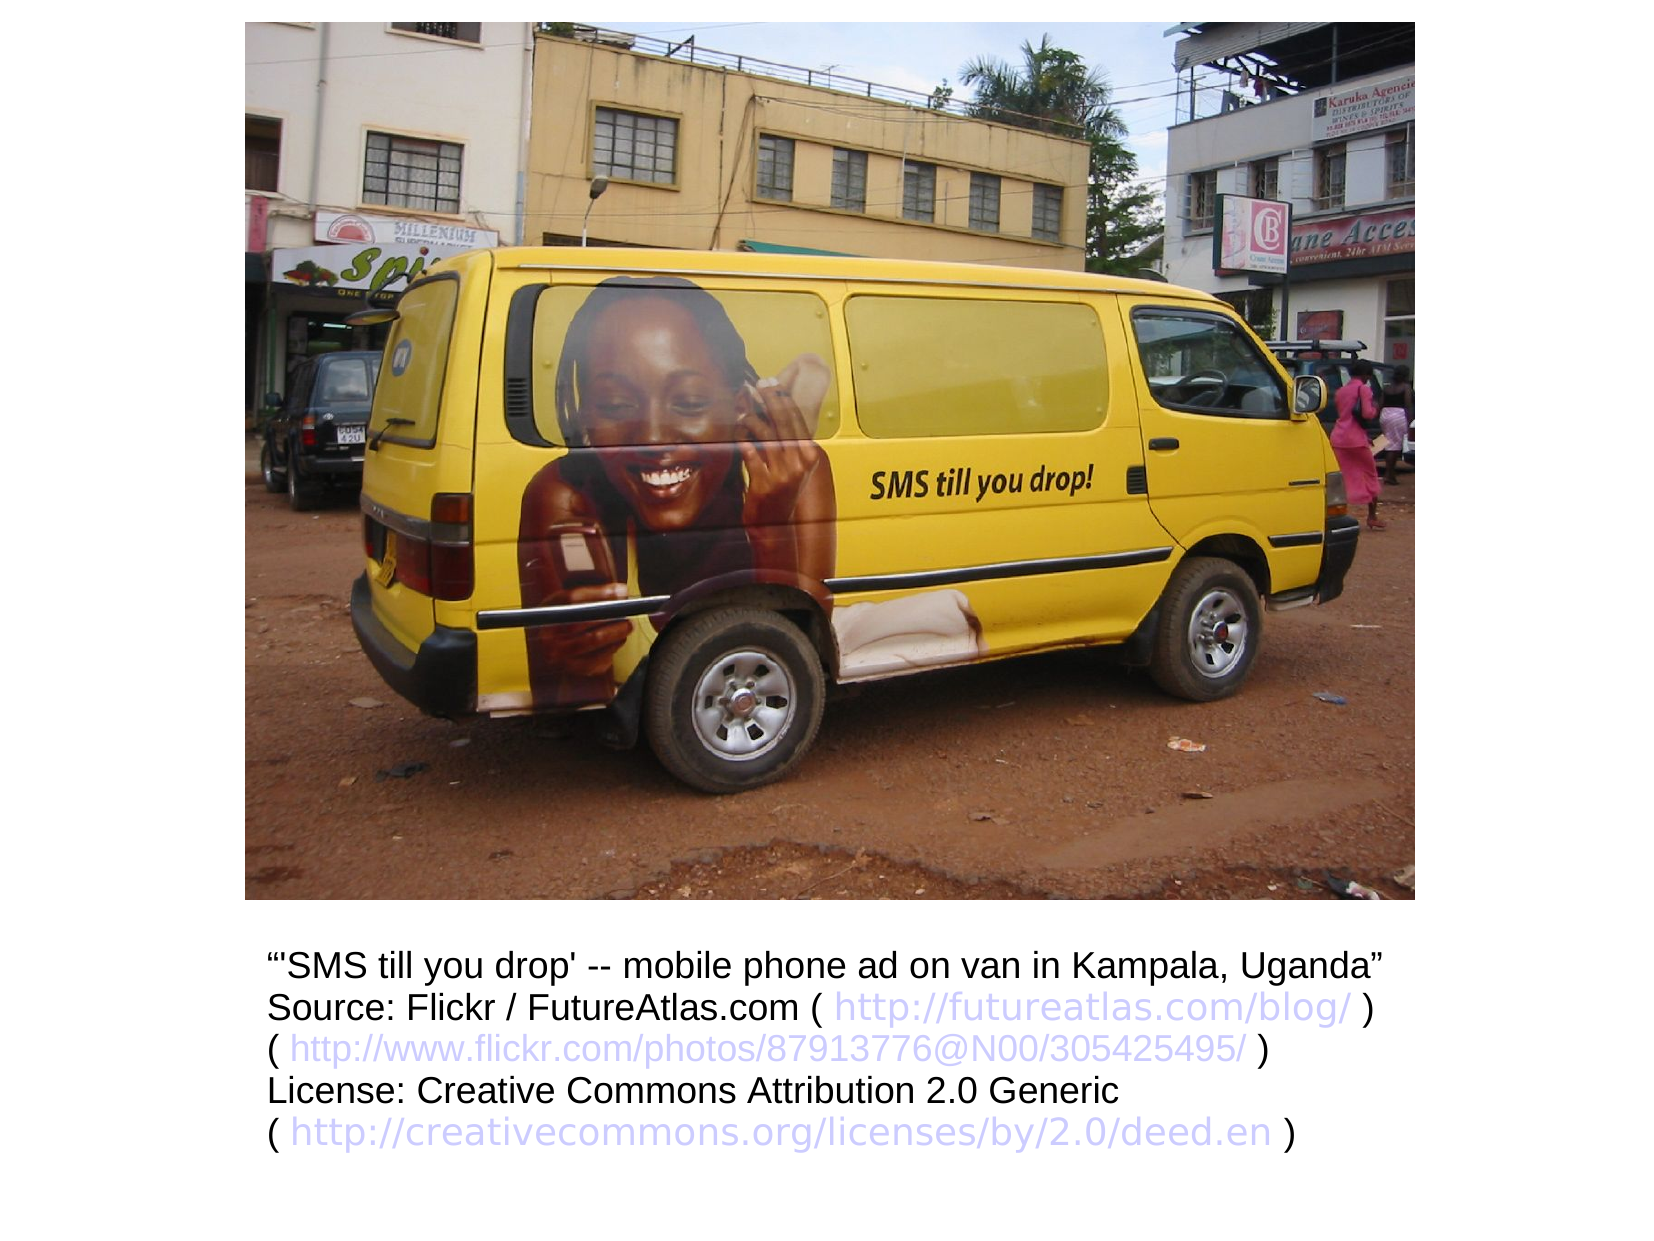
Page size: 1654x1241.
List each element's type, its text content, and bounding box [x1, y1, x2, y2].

picture [245, 22, 1415, 901]
text_box “'SMS till you drop' -- mobile phone ad on van in Kampala, Uganda” Source: Flickr / FutureAtlas.com ( http://futureatlas.com/blog/‏ ) ( http://www.flickr.com/photos/87913776@N00/305425495/ )‏ License: Creative Commons Attribution 2.0 Generic ( http://creativecommons.org/licenses/by/2.0/deed.en‏ ) [252, 937, 1398, 1163]
